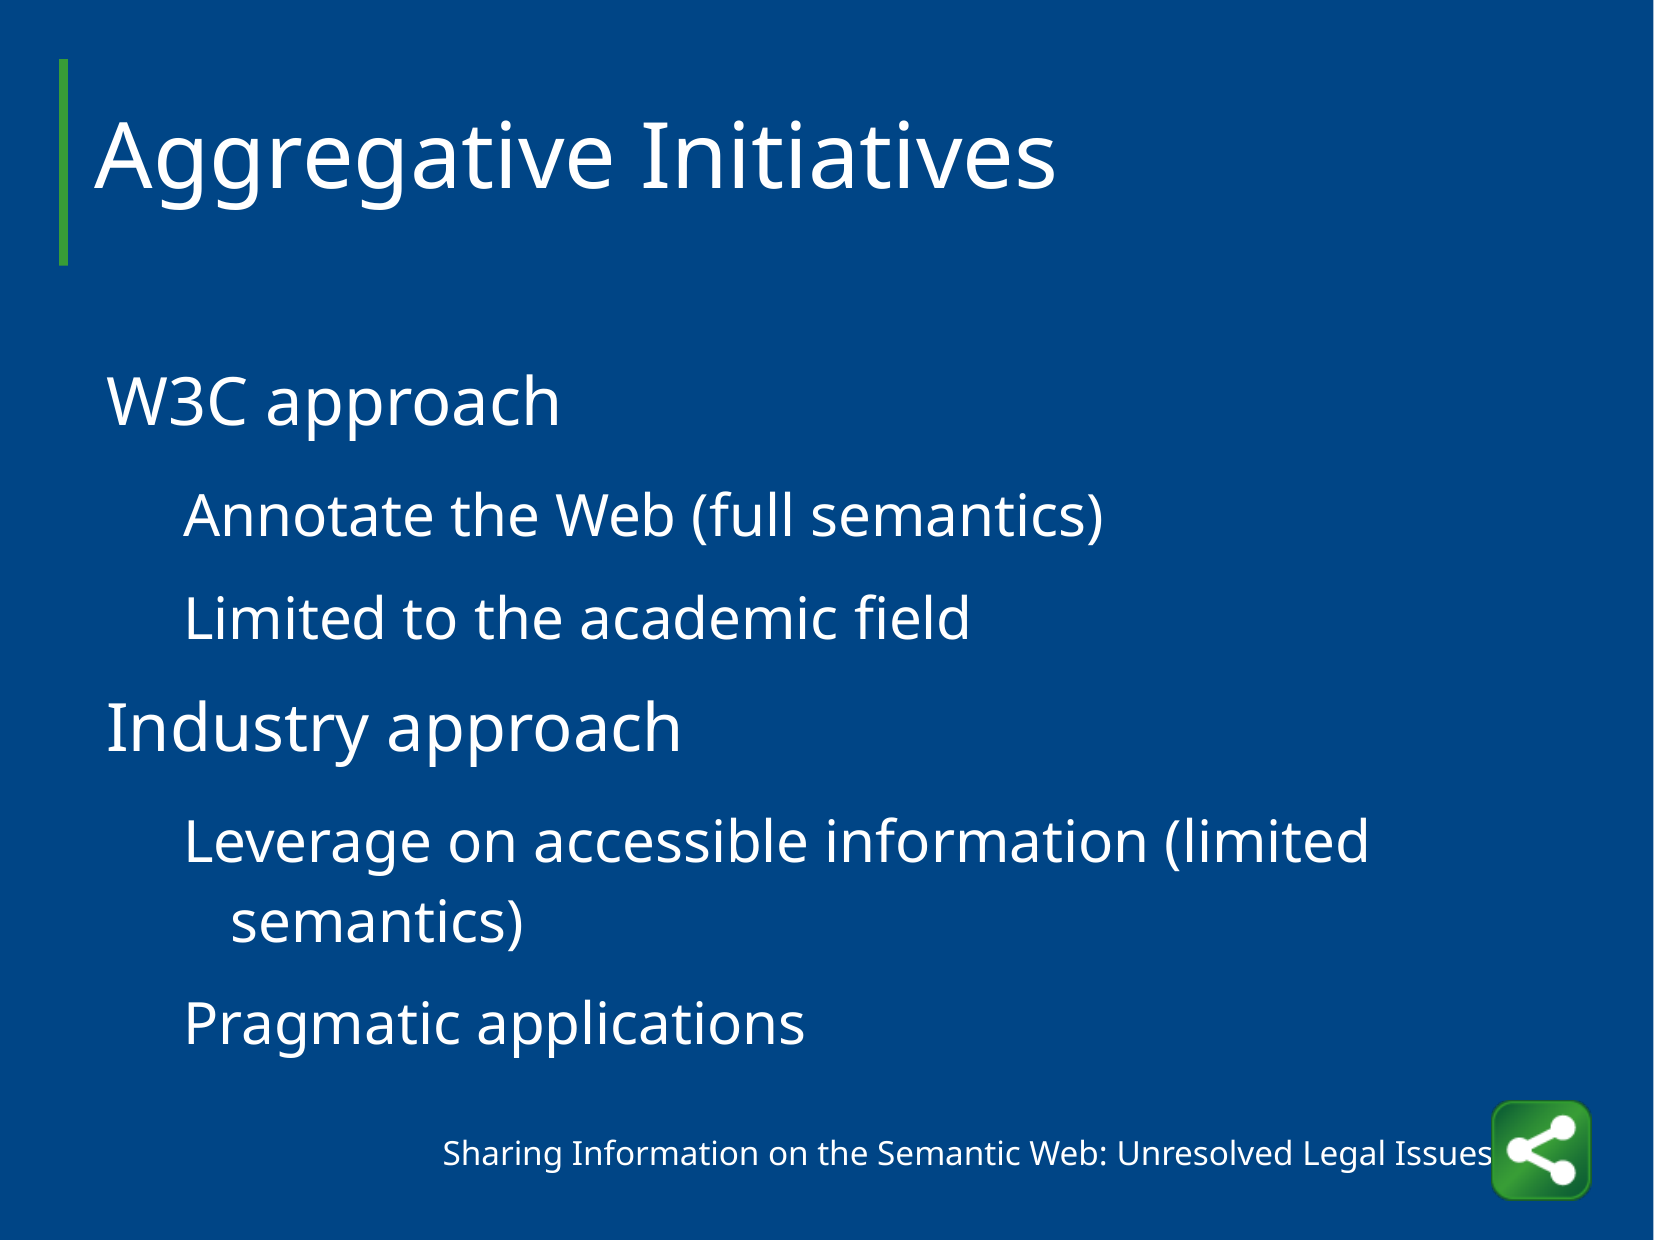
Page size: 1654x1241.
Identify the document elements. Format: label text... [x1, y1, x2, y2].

title Aggregative Initiatives [94, 56, 1577, 250]
picture [1491, 1100, 1592, 1201]
list W3C approach Annotate the Web (full semantics) Limited to the academic field Industry approach Leverage on accessible information (limited semantics) Pragmatic applications [88, 354, 1577, 1078]
